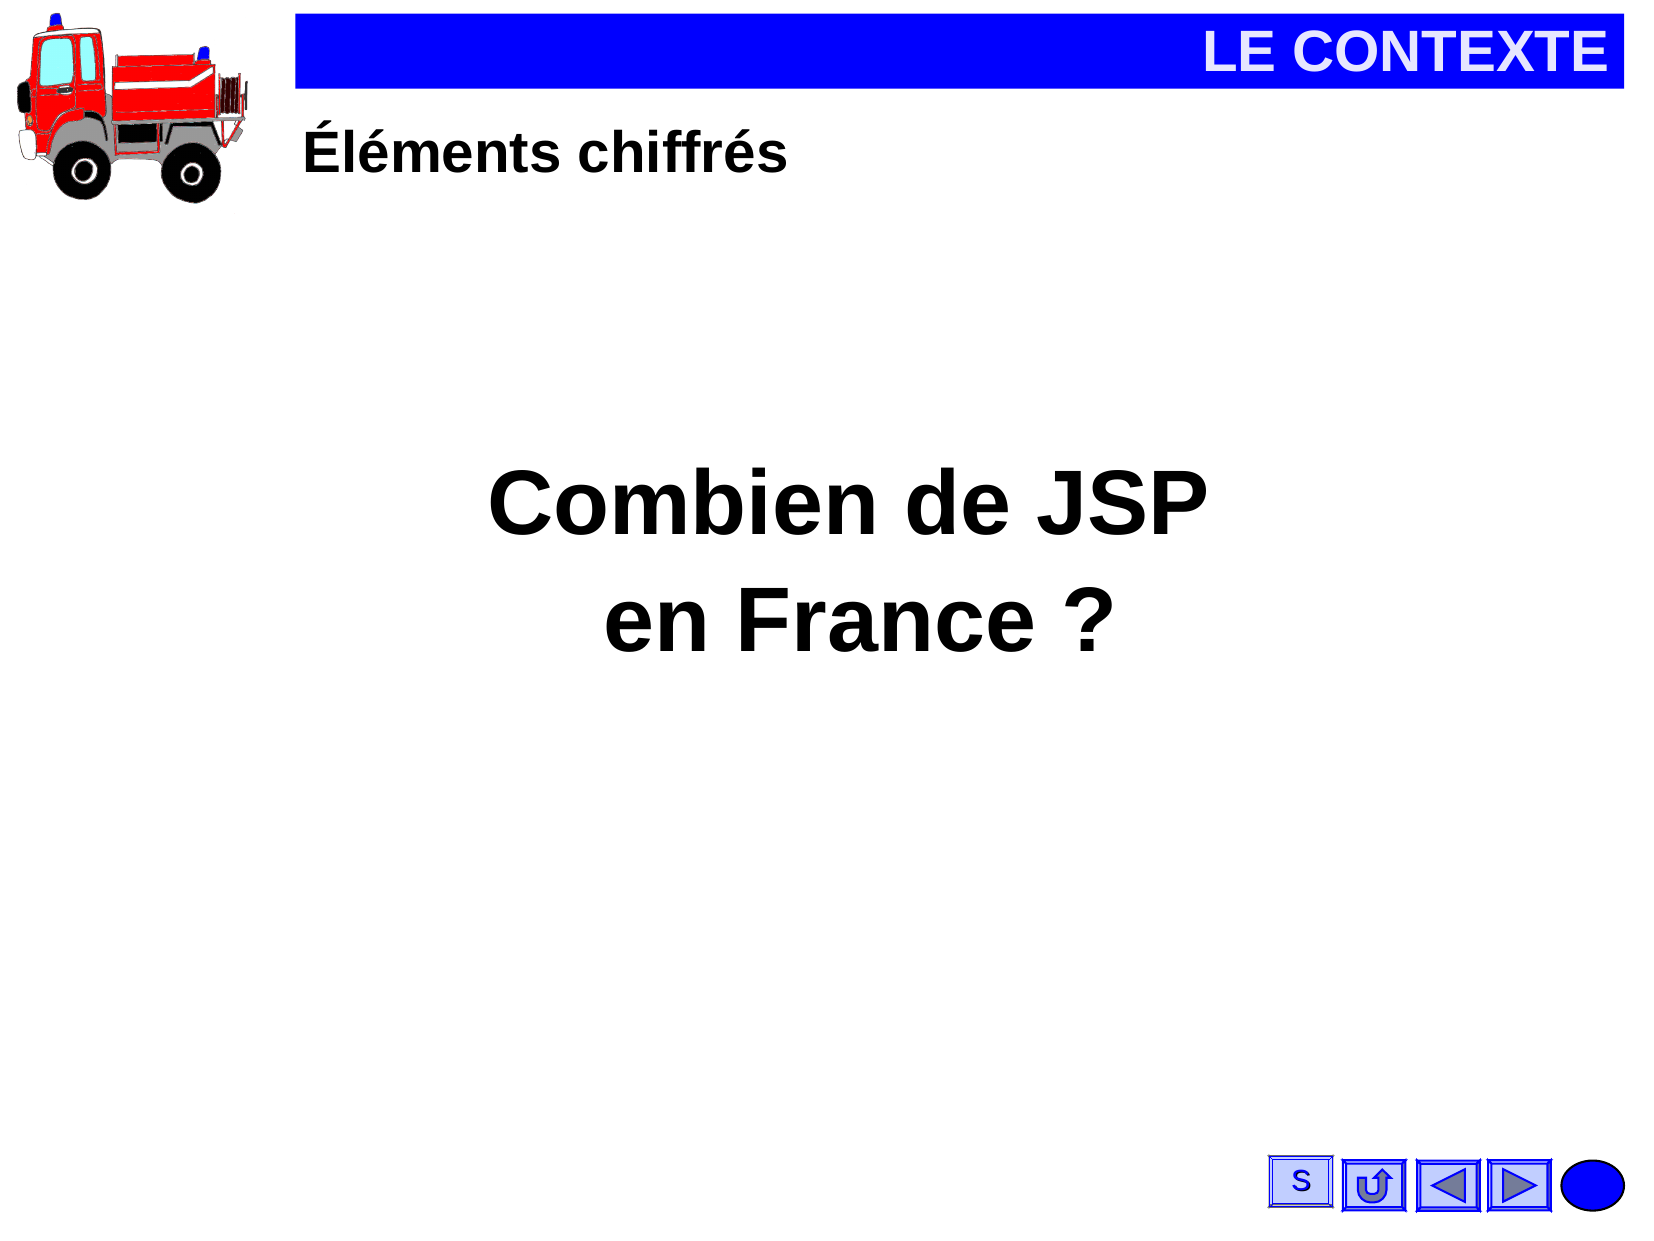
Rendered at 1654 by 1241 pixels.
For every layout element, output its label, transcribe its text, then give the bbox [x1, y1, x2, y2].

picture [8, 8, 257, 216]
list Combien de JSP en France ? [189, 265, 1477, 975]
text_box [1561, 1160, 1625, 1211]
text_box Éléments chiffrés [287, 112, 821, 193]
text_box LE CONTEXTE [295, 13, 1625, 89]
